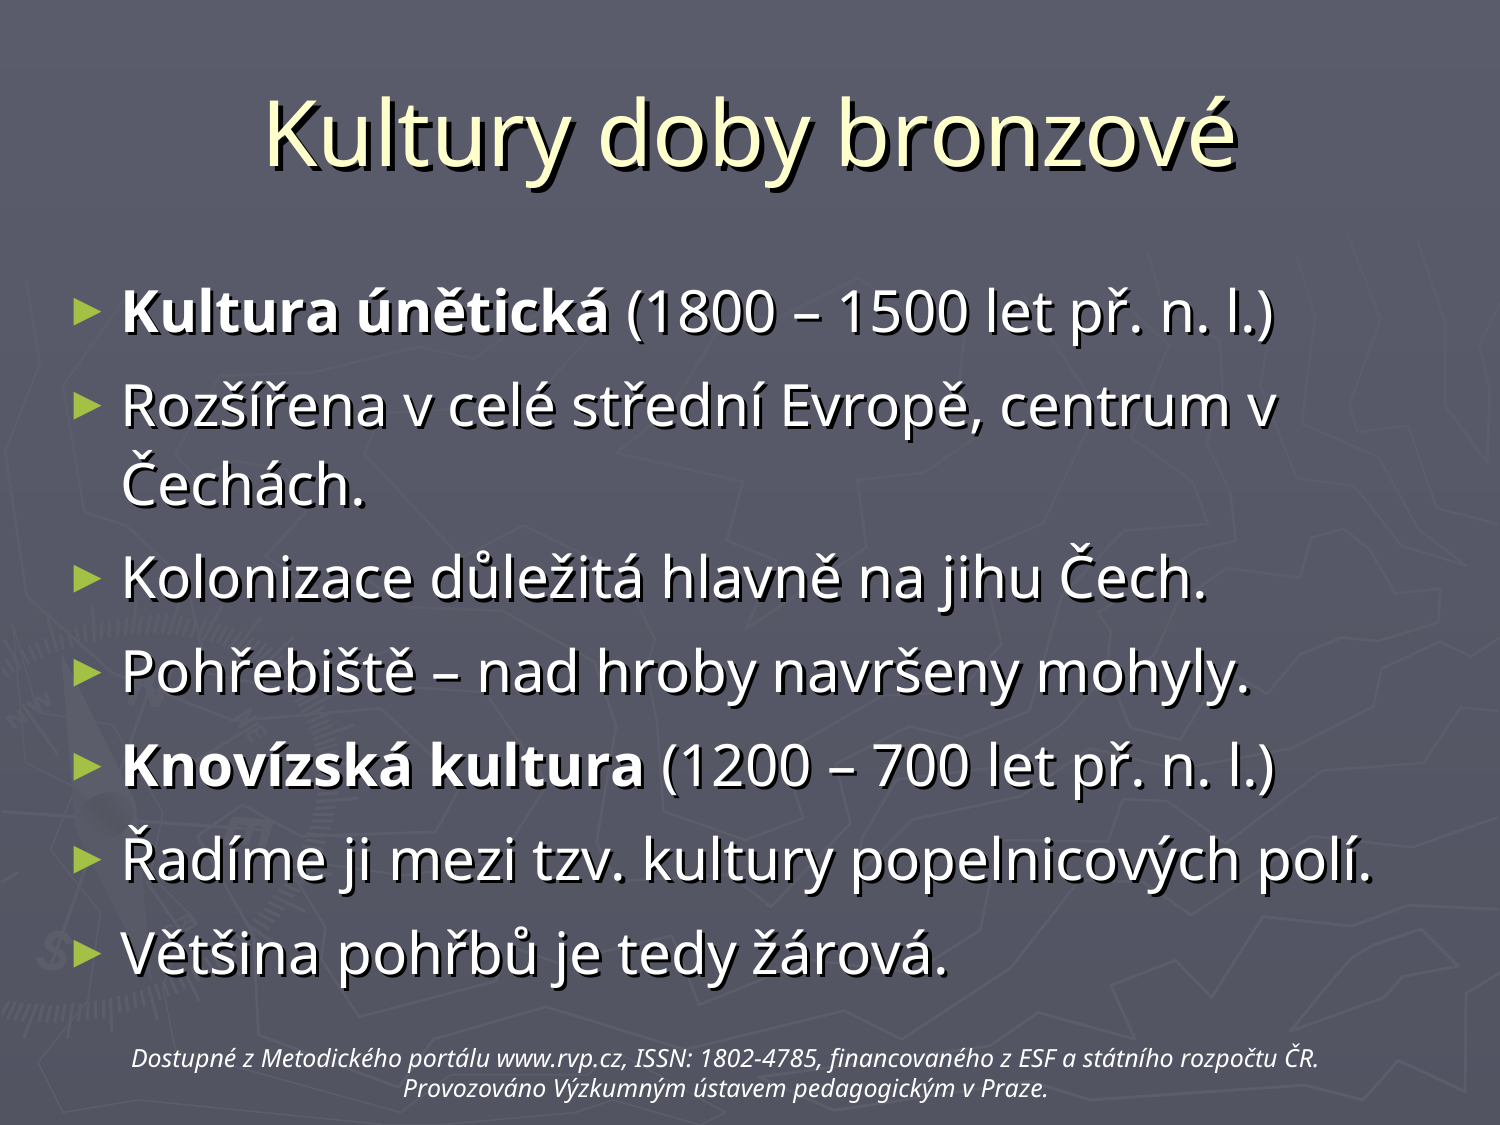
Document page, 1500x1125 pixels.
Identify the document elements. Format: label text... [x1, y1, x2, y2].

text_box Dostupné z Metodického portálu www.rvp.cz, ISSN: 1802-4785, financovaného z ESF a státního rozpočtu ČR. Provozováno Výzkumným ústavem pedagogickým v Praze. [105, 1042, 1348, 1103]
title Kultury doby bronzové [49, 37, 1451, 225]
list Kultura únětická (1800 – 1500 let př. n. l.) Rozšířena v celé střední Evropě, centrum v Čechách. Kolonizace důležitá hlavně na jihu Čech. Pohřebiště – nad hroby navršeny mohyly. Knovízská kultura (1200 – 700 let př. n. l.) Řadíme ji mezi tzv. kultury popelnicových polí. Většina pohřbů je tedy žárová. [49, 262, 1451, 1010]
